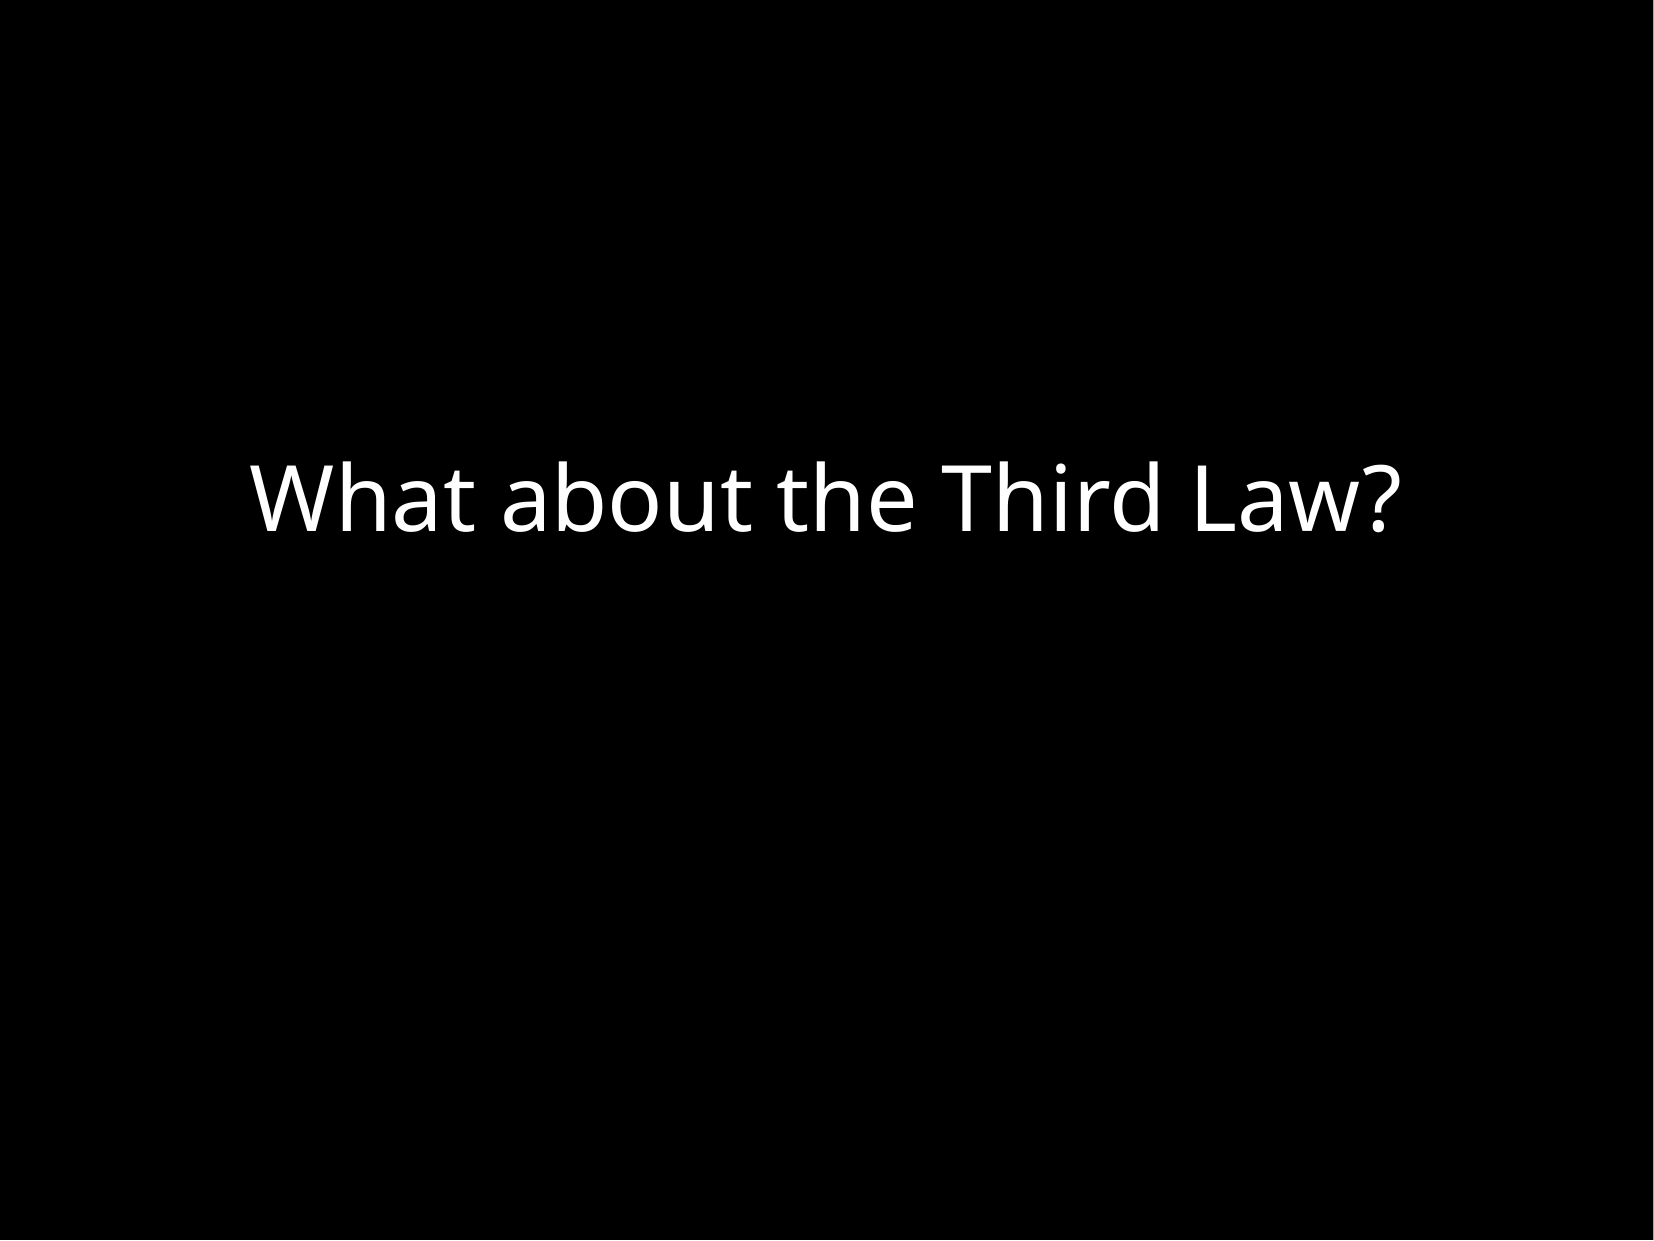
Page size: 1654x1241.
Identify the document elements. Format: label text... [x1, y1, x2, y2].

title What about the Third Law? [82, 399, 1571, 592]
